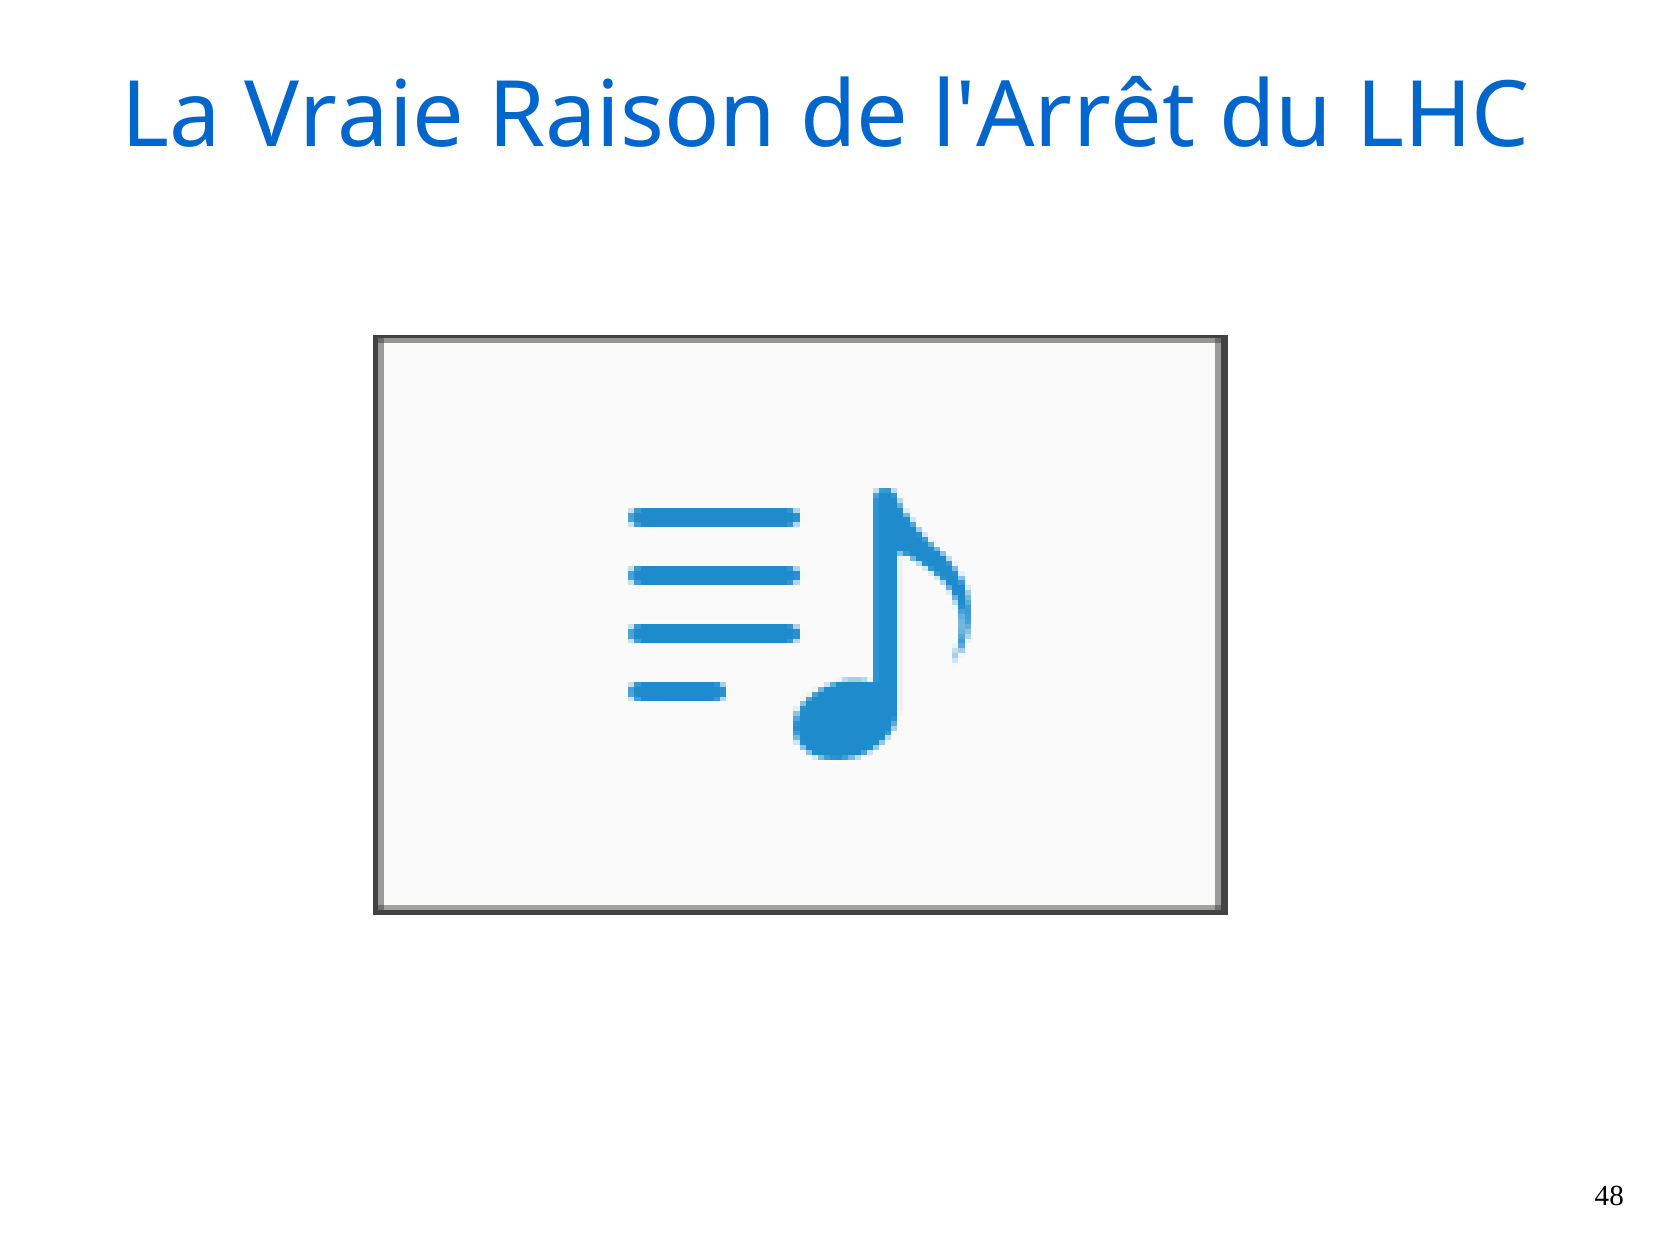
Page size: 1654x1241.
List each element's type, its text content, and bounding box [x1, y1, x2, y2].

text_box [372, 334, 1229, 916]
title La Vraie Raison de l'Arrêt du LHC [0, 8, 1654, 215]
